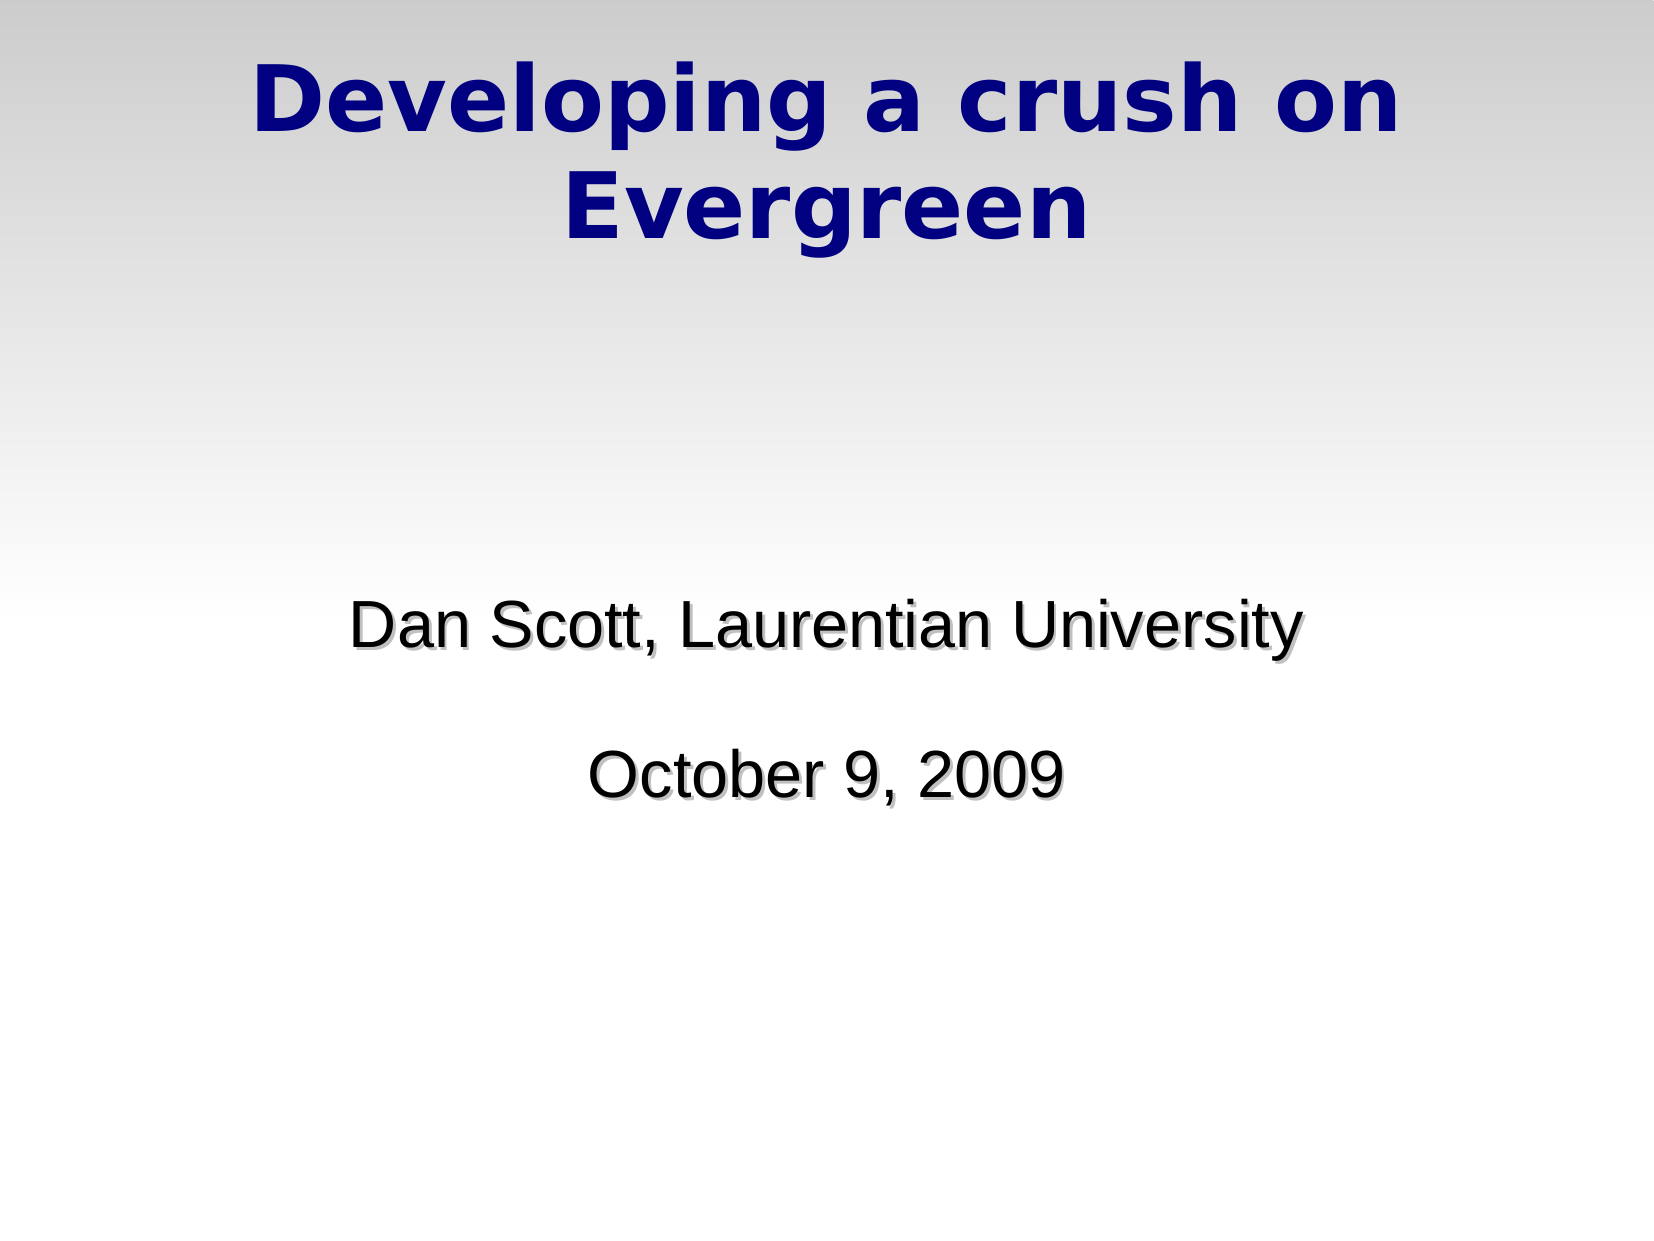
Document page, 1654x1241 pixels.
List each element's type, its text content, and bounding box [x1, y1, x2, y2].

title Developing a crush on Evergreen [82, 45, 1571, 261]
subtitle Dan Scott, Laurentian University October 9, 2009 [82, 290, 1571, 1109]
